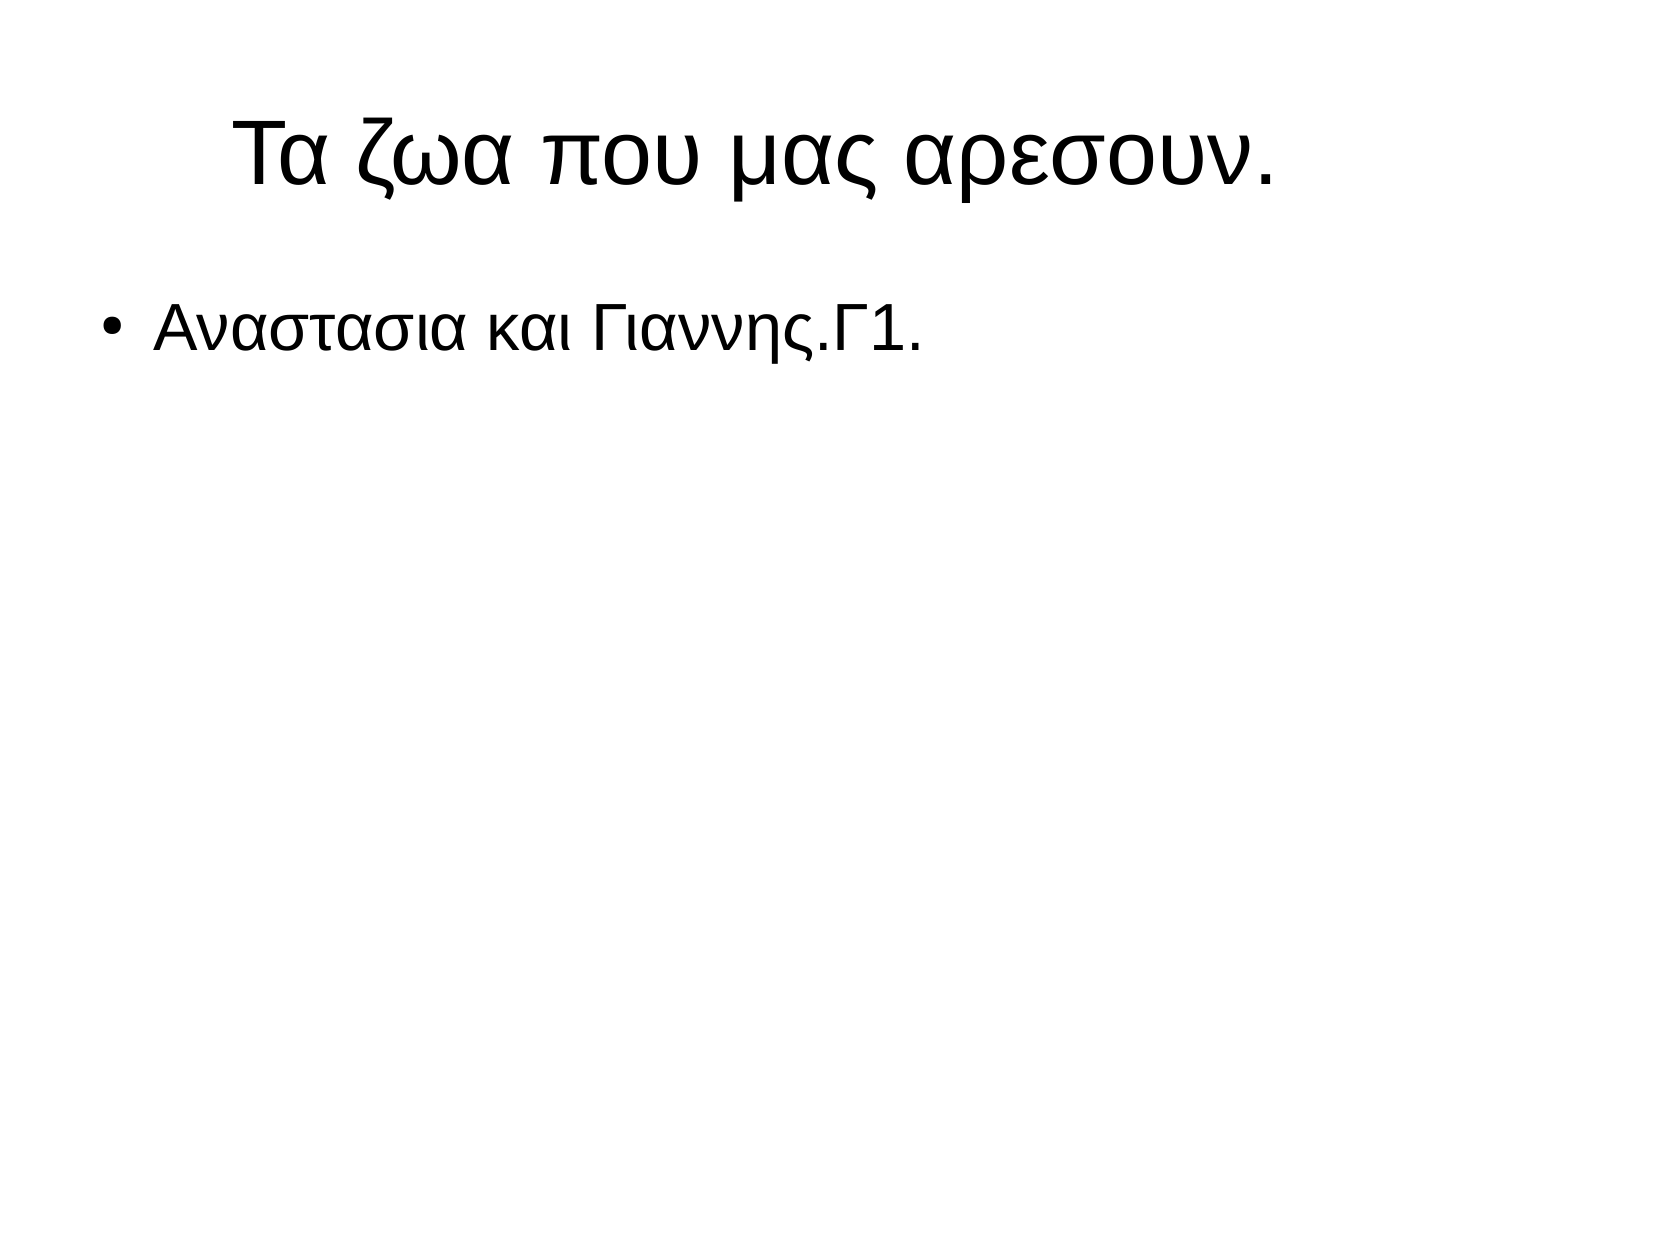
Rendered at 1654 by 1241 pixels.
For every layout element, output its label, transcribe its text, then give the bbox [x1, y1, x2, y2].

list Αναστασια και Γιαννης.Γ1. [82, 290, 1571, 1109]
title Τα ζωα που μας αρεσουν. [11, 49, 1501, 257]
